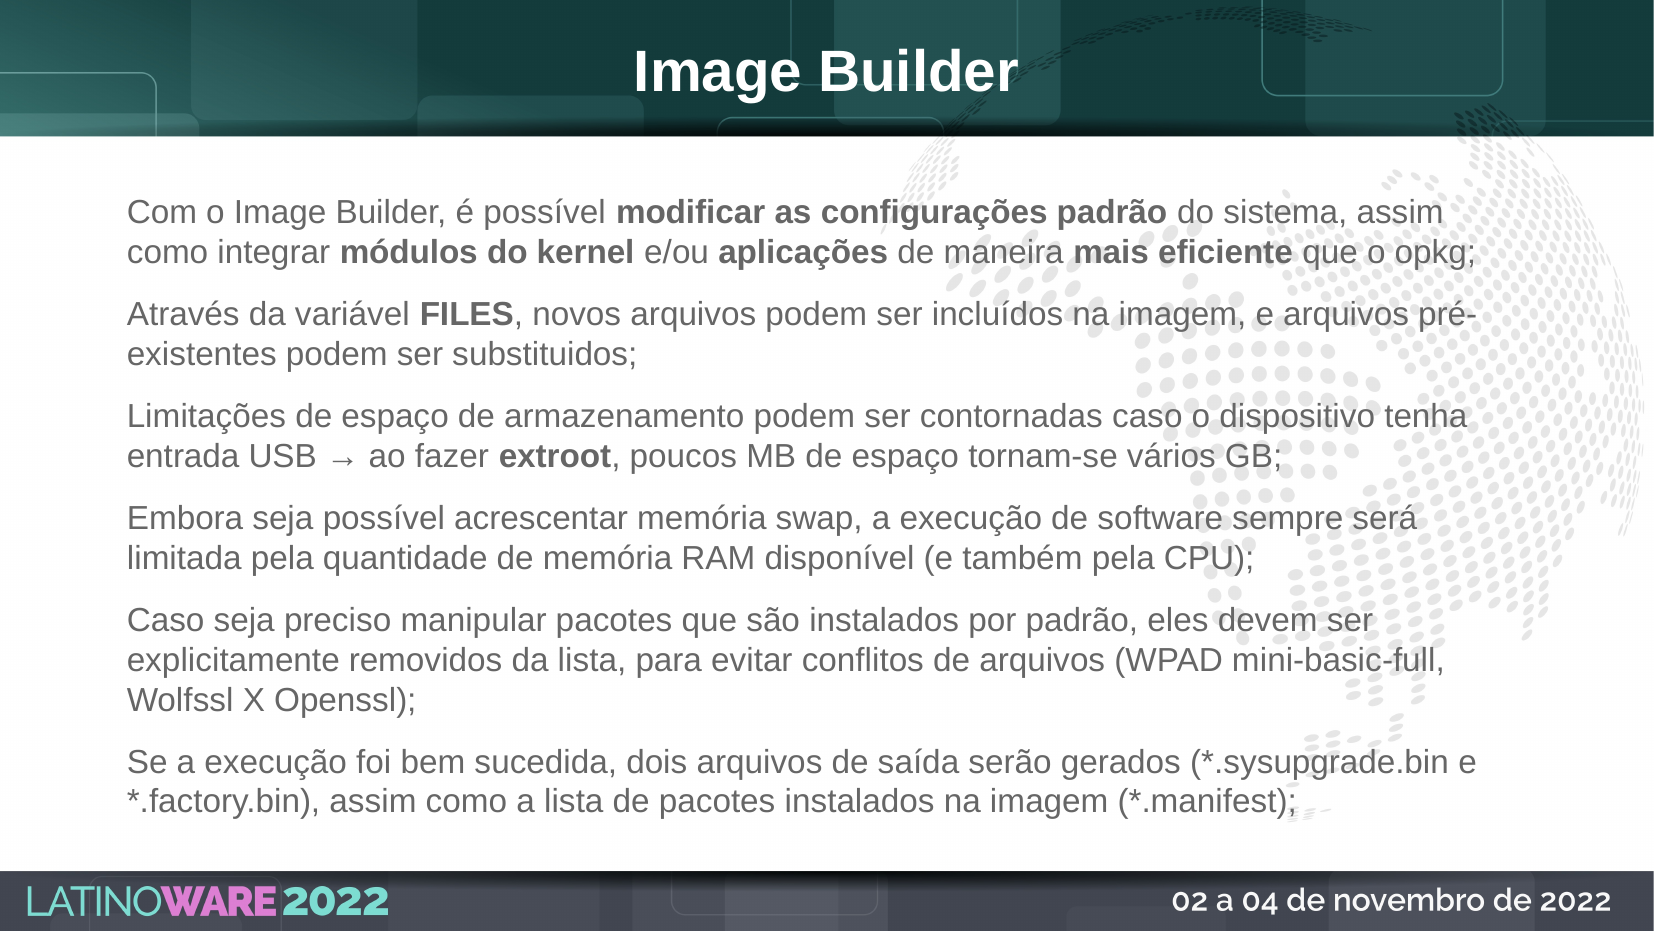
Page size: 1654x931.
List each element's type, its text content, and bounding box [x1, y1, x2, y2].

text_box Com o Image Builder, é possível modificar as configurações padrão do sistema, assim como integrar módulos do kernel e/ou aplicações de maneira mais eficiente que o opkg; Através da variável FILES, novos arquivos podem ser incluídos na imagem, e arquivos pré-existentes podem ser substituidos; Limitações de espaço de armazenamento podem ser contornadas caso o dispositivo tenha entrada USB → ao fazer extroot, poucos MB de espaço tornam-se vários GB; Embora seja possível acrescentar memória swap, a execução de software sempre será limitada pela quantidade de memória RAM disponível (e também pela CPU); Caso seja preciso manipular pacotes que são instalados por padrão, eles devem ser explicitamente removidos da lista, para evitar conflitos de arquivos (WPAD mini-basic-full, Wolfssl X Openssl); Se a execução foi bem sucedida, dois arquivos de saída serão gerados (*.sysupgrade.bin e *.factory.bin), assim como a lista de pacotes instalados na imagem (*.manifest); [41, 183, 1530, 821]
text_box Image Builder [135, 8, 1518, 129]
picture [0, 0, 1654, 931]
